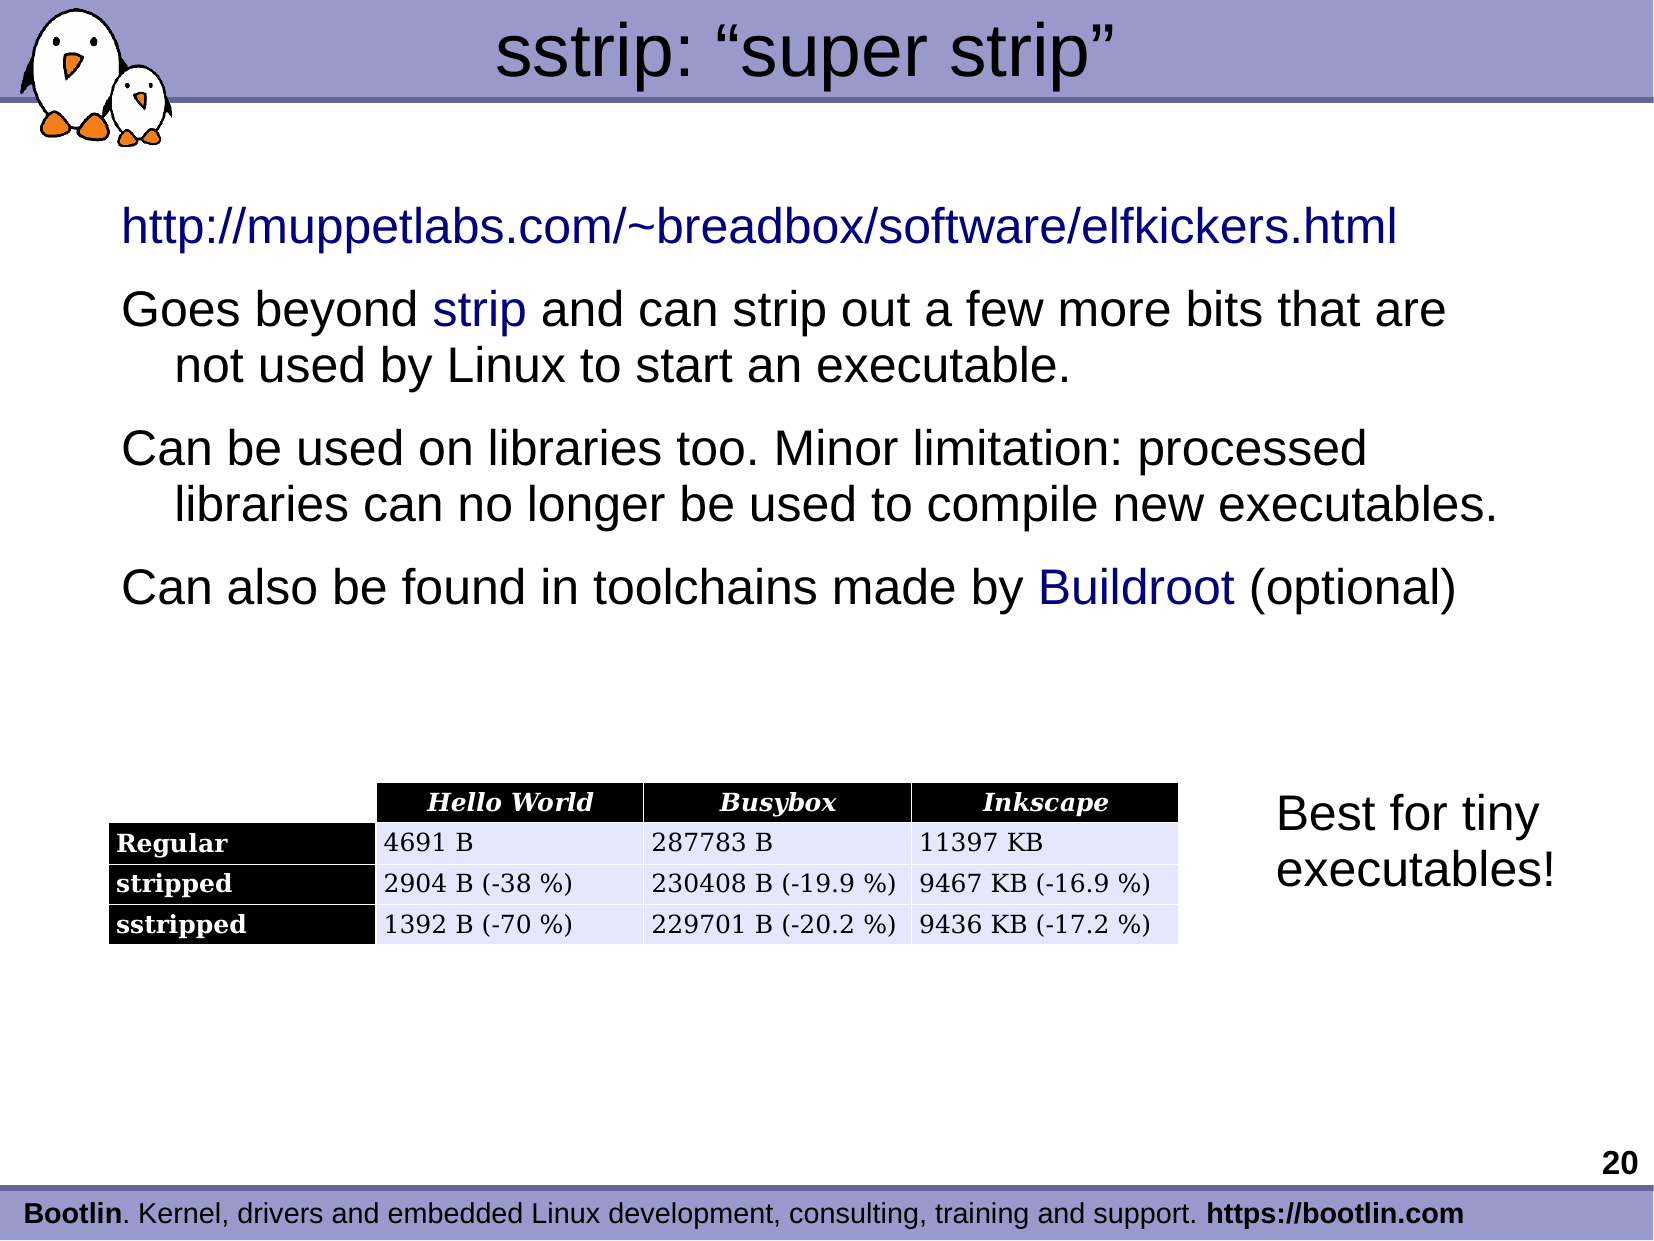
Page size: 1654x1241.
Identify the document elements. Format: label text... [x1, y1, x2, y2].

list http://muppetlabs.com/~breadbox/software/elfkickers.html Goes beyond strip and can strip out a few more bits that are not used by Linux to start an executable. Can be used on libraries too. Minor limitation: processed libraries can no longer be used to compile new executables. Can also be found in toolchains made by Buildroot (optional) [103, 198, 1516, 724]
text_box Best for tiny executables! [1275, 784, 1557, 910]
picture [20, 8, 172, 147]
chart [108, 782, 1180, 1048]
title sstrip: “super strip” [60, 0, 1551, 100]
